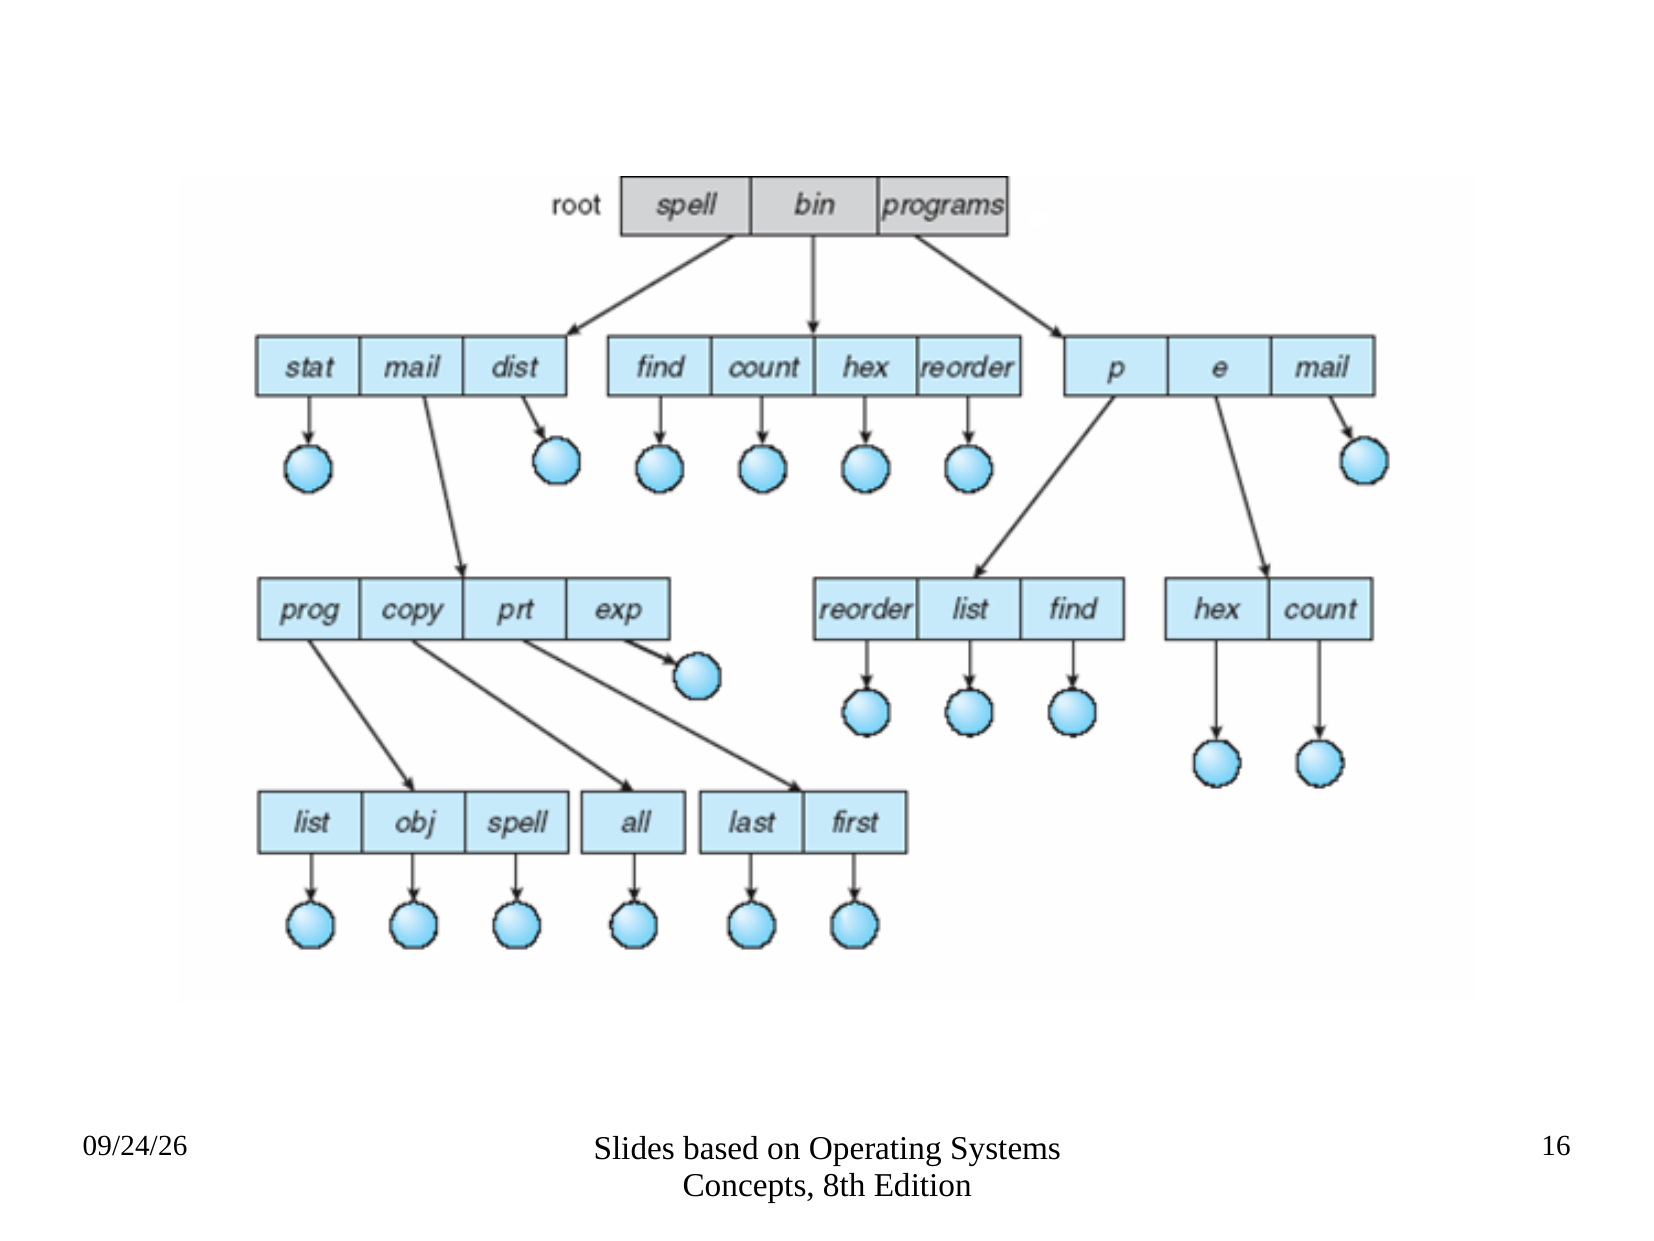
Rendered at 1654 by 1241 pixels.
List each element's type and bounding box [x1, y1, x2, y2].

picture [178, 176, 1476, 1003]
